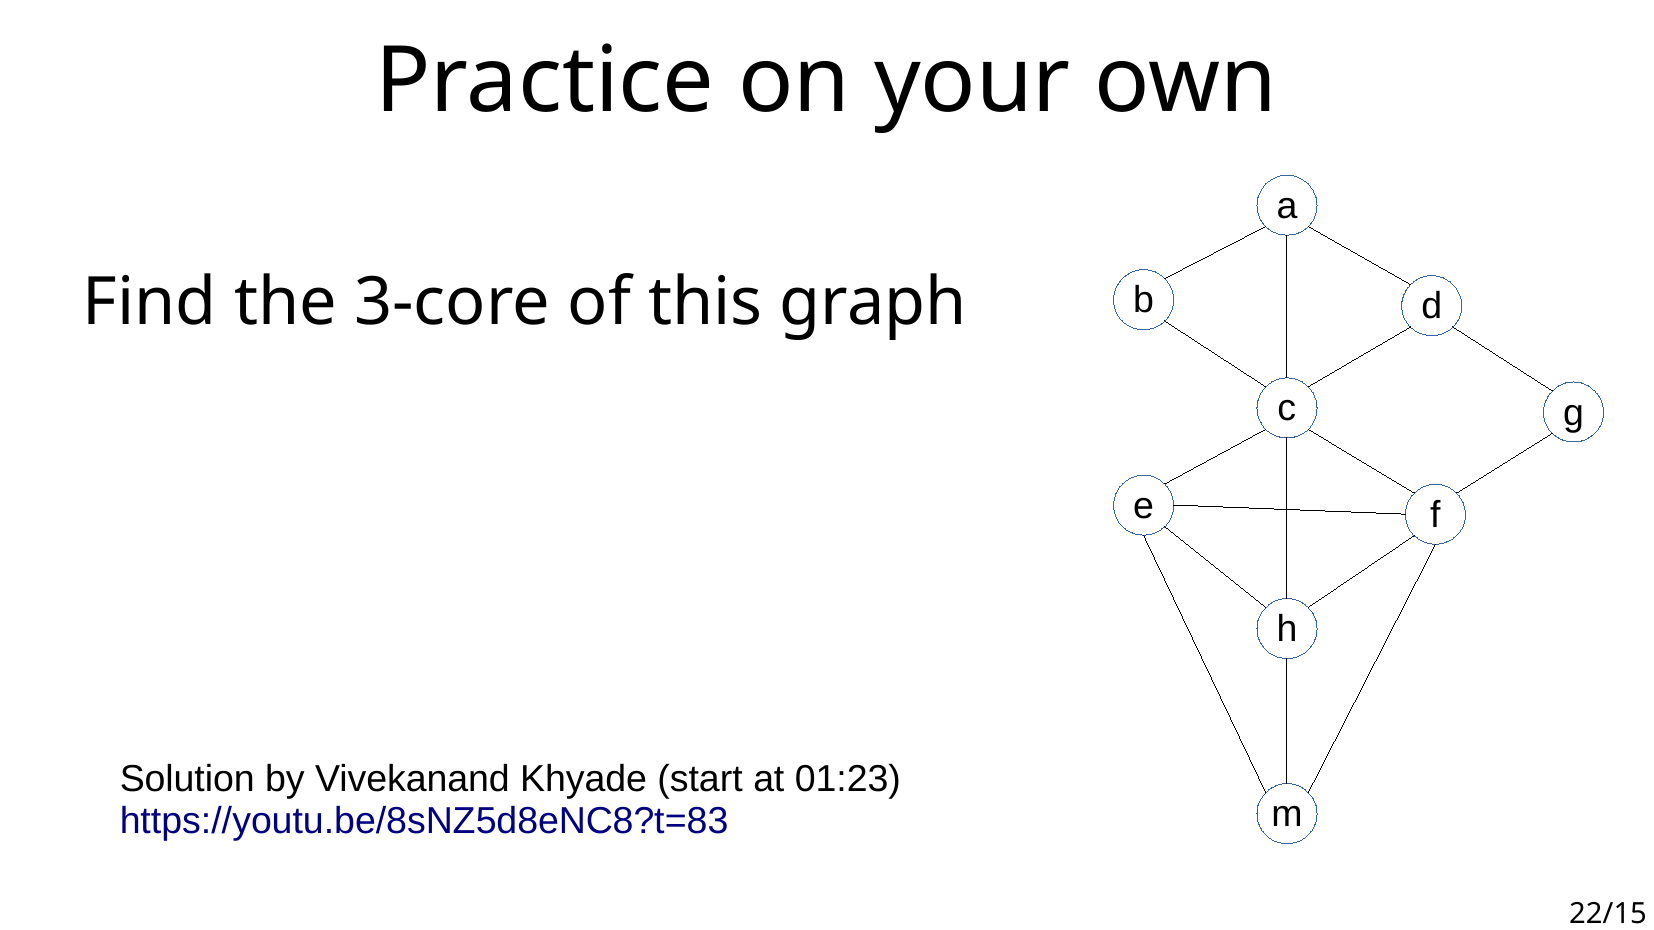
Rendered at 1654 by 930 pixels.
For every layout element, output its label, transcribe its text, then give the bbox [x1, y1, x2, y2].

text_box h [1256, 598, 1318, 659]
text_box a [1256, 175, 1318, 236]
text_box f [1405, 484, 1466, 545]
text_box b [1113, 269, 1174, 330]
text_box g [1543, 381, 1604, 442]
text_box c [1256, 377, 1318, 438]
text_box Solution by Vivekanand Khyade (start at 01:23) https://youtu.be/8sNZ5d8eNC8?t=83 [105, 750, 1051, 897]
text_box m [1256, 783, 1318, 844]
text_box d [1401, 275, 1462, 336]
list Find the 3-core of this graph [82, 252, 1021, 793]
title Practice on your own [82, 1, 1571, 151]
text_box e [1113, 475, 1174, 536]
